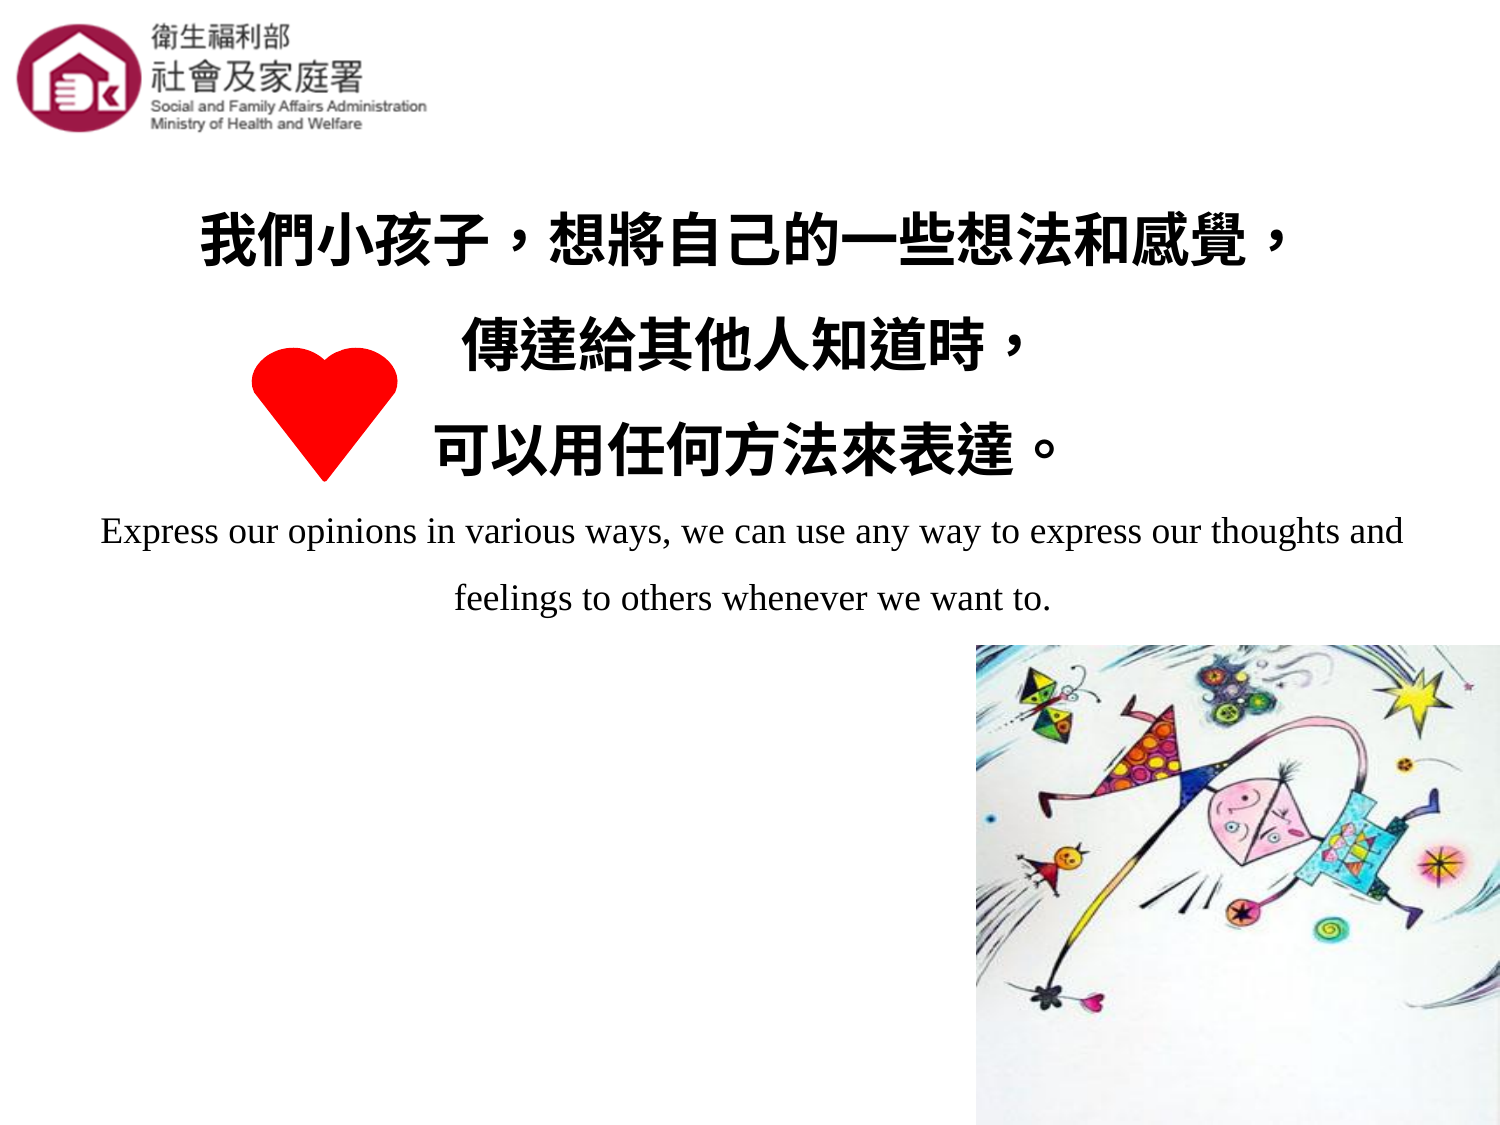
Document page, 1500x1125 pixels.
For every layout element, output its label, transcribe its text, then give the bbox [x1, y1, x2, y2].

picture [0, 0, 432, 149]
text_box [253, 349, 396, 480]
text_box 我們小孩子，想將自己的一些想法和感覺， 傳達給其他人知道時， 可以用任何方法來表達。 Express our opinions in various ways, we can use any way to express our thoughts and feelings to others whenever we want to. [64, 160, 1441, 716]
picture [976, 645, 1500, 1125]
